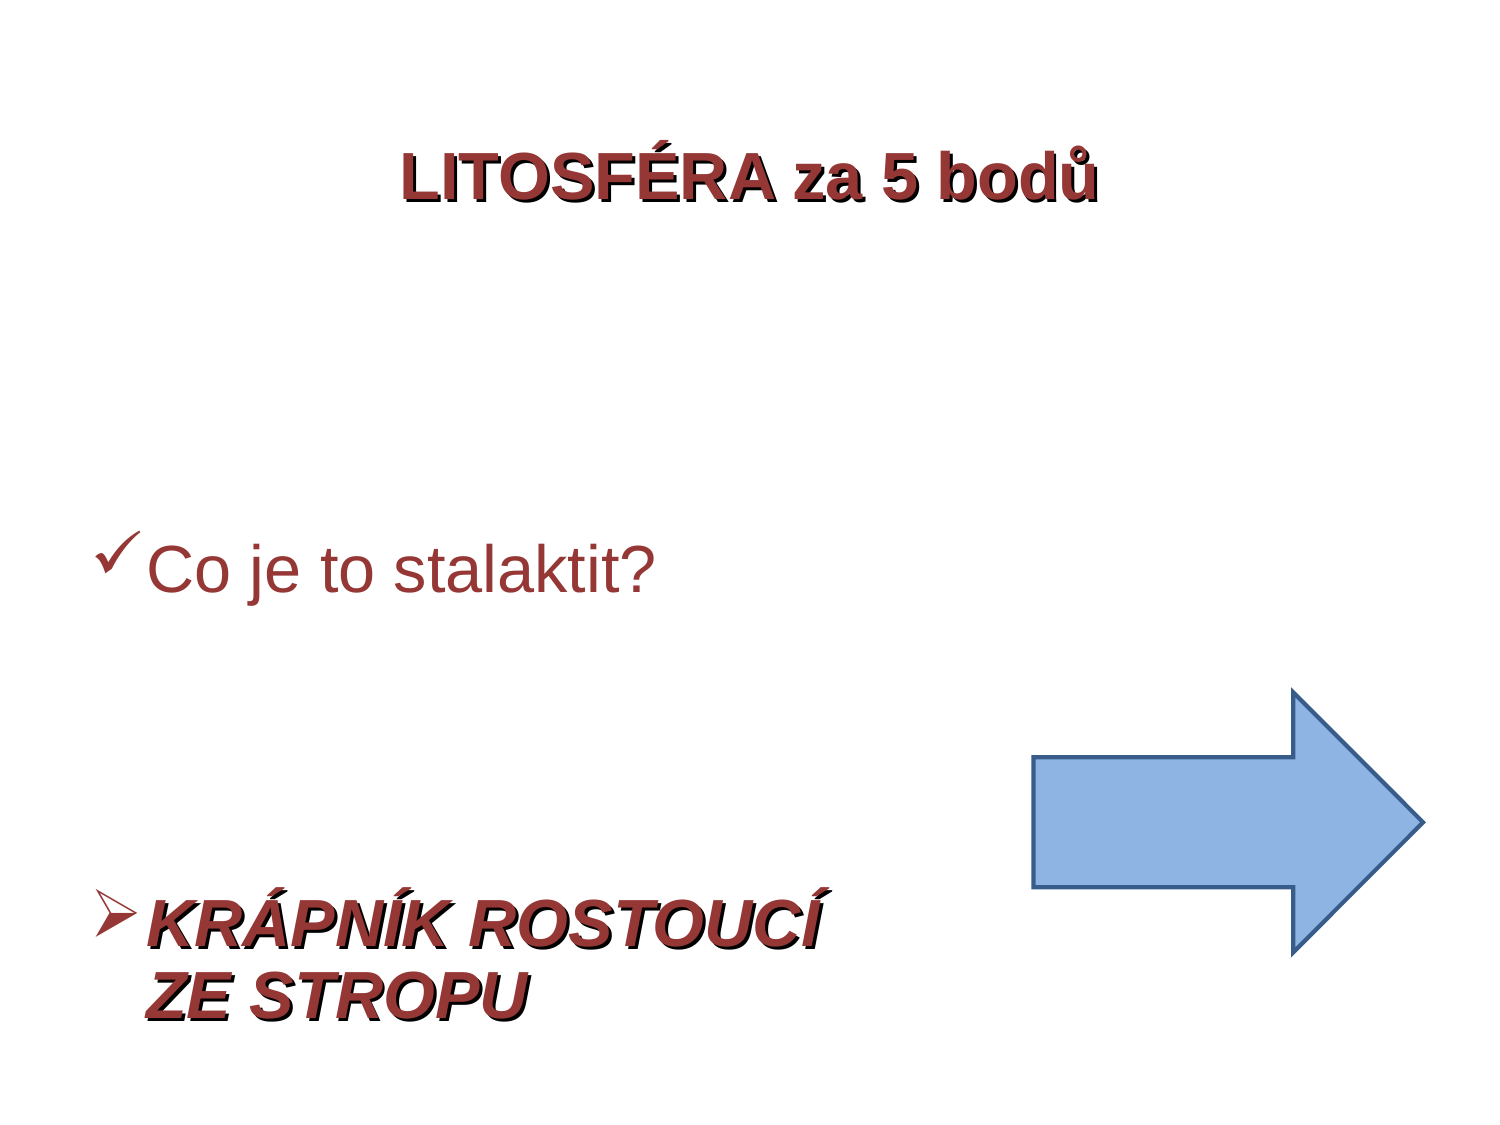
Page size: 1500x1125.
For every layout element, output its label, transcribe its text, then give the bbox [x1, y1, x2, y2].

title LITOSFÉRA za 5 bodů [75, 113, 1426, 233]
text_box [1033, 692, 1424, 953]
list Co je to stalaktit? KRÁPNÍK ROSTOUCÍ ZE STROPU [75, 527, 1426, 1079]
